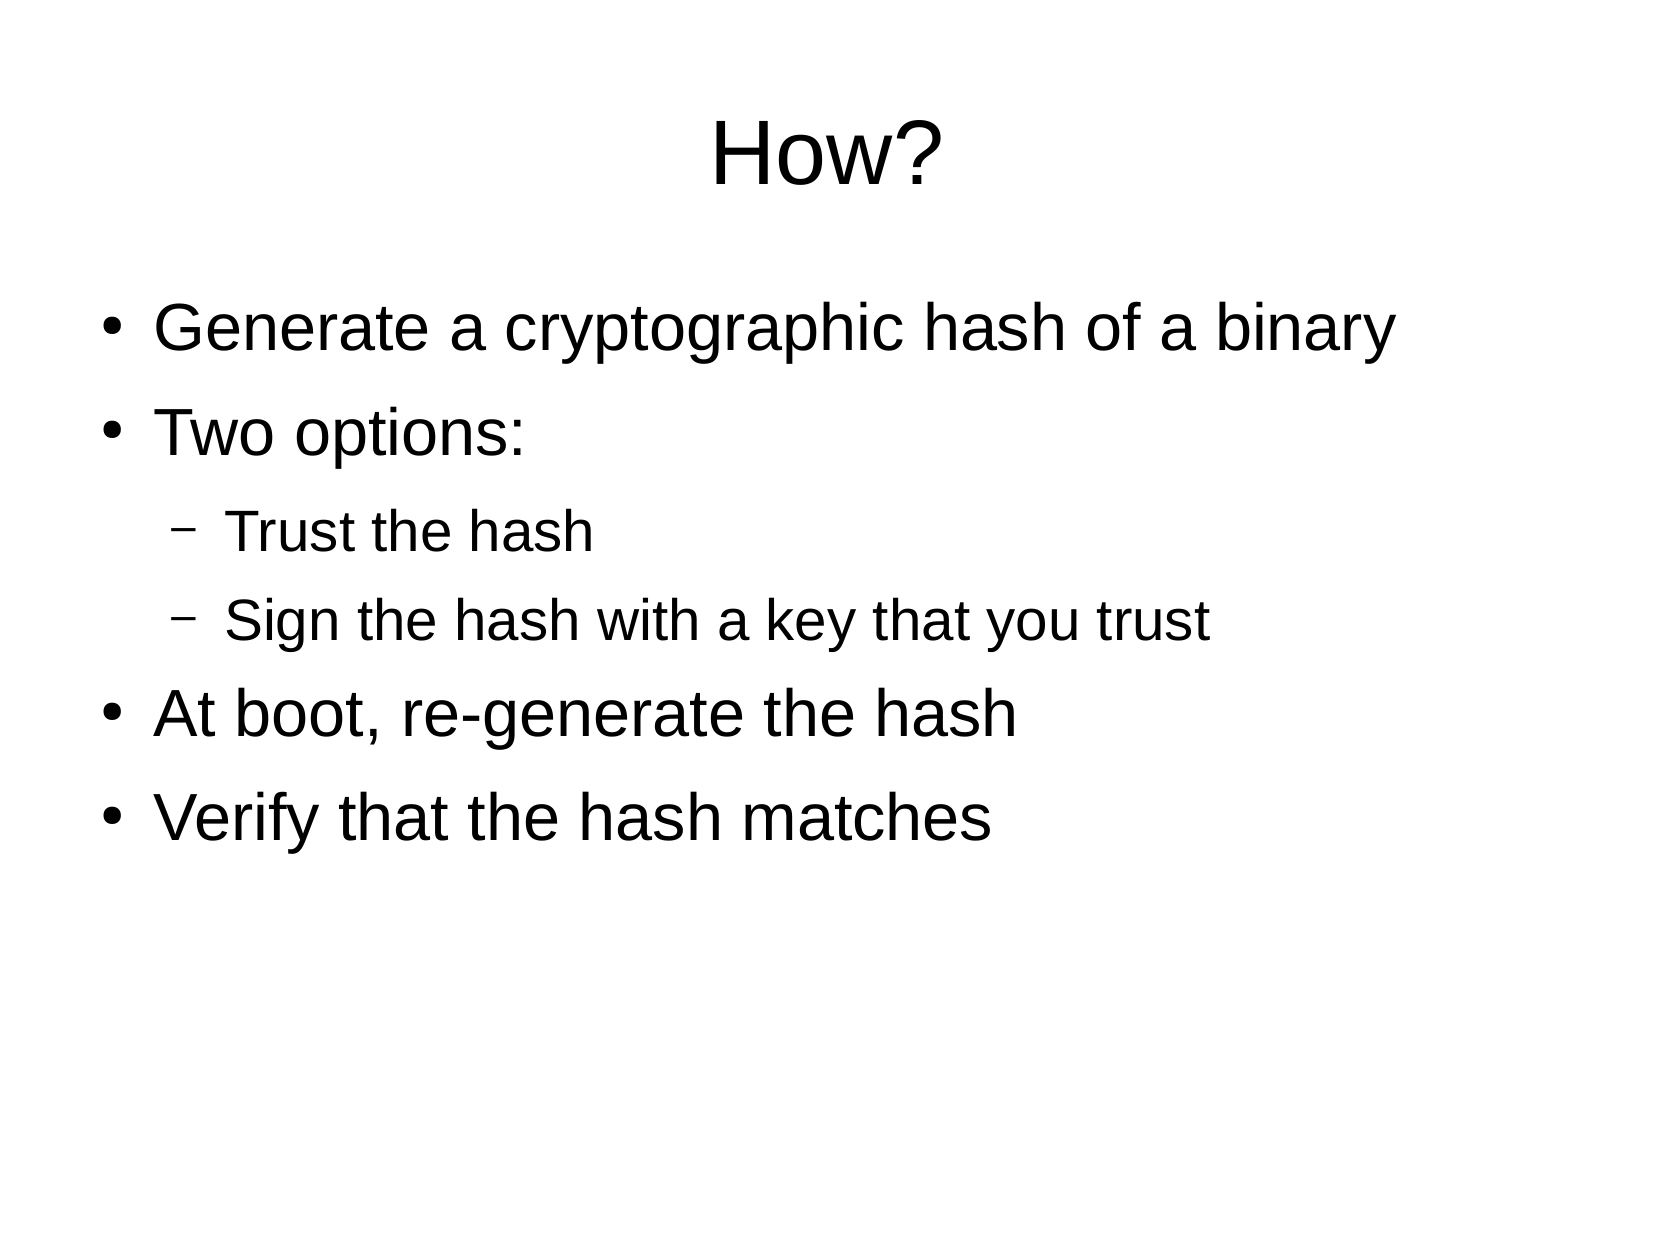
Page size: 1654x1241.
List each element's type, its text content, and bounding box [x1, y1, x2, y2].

title How? [82, 49, 1571, 257]
list Generate a cryptographic hash of a binary Two options: Trust the hash Sign the hash with a key that you trust At boot, re-generate the hash Verify that the hash matches [82, 290, 1538, 1010]
